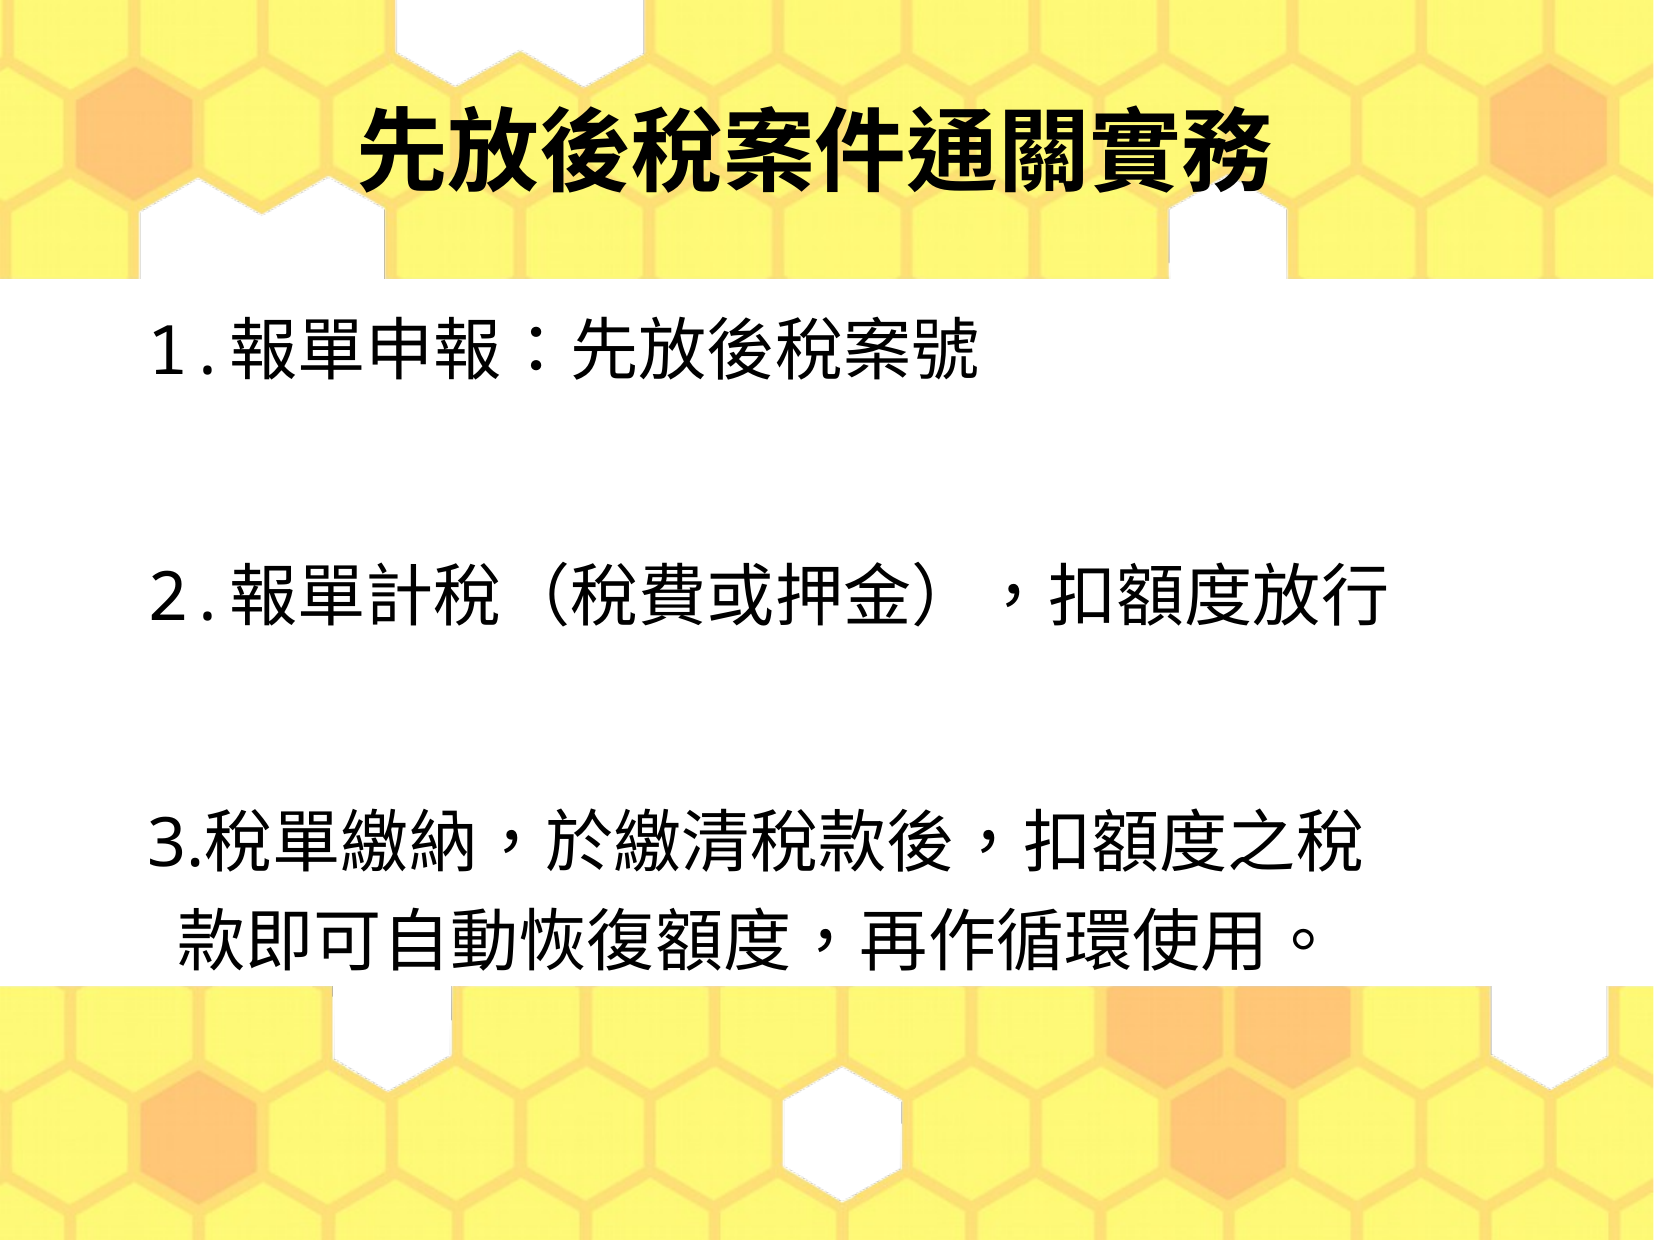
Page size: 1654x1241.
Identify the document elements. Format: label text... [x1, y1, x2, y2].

picture [0, 0, 1654, 279]
list 1.報單申報：先放後稅案號 2.報單計稅（稅費或押金），扣額度放行 3.稅單繳納，於繳清稅款後，扣額度之稅 款即可自動恢復額度，再作循環使用。 [82, 295, 1571, 993]
picture [0, 986, 1654, 1240]
title 先放後稅案件通關實務 [70, 11, 1560, 278]
